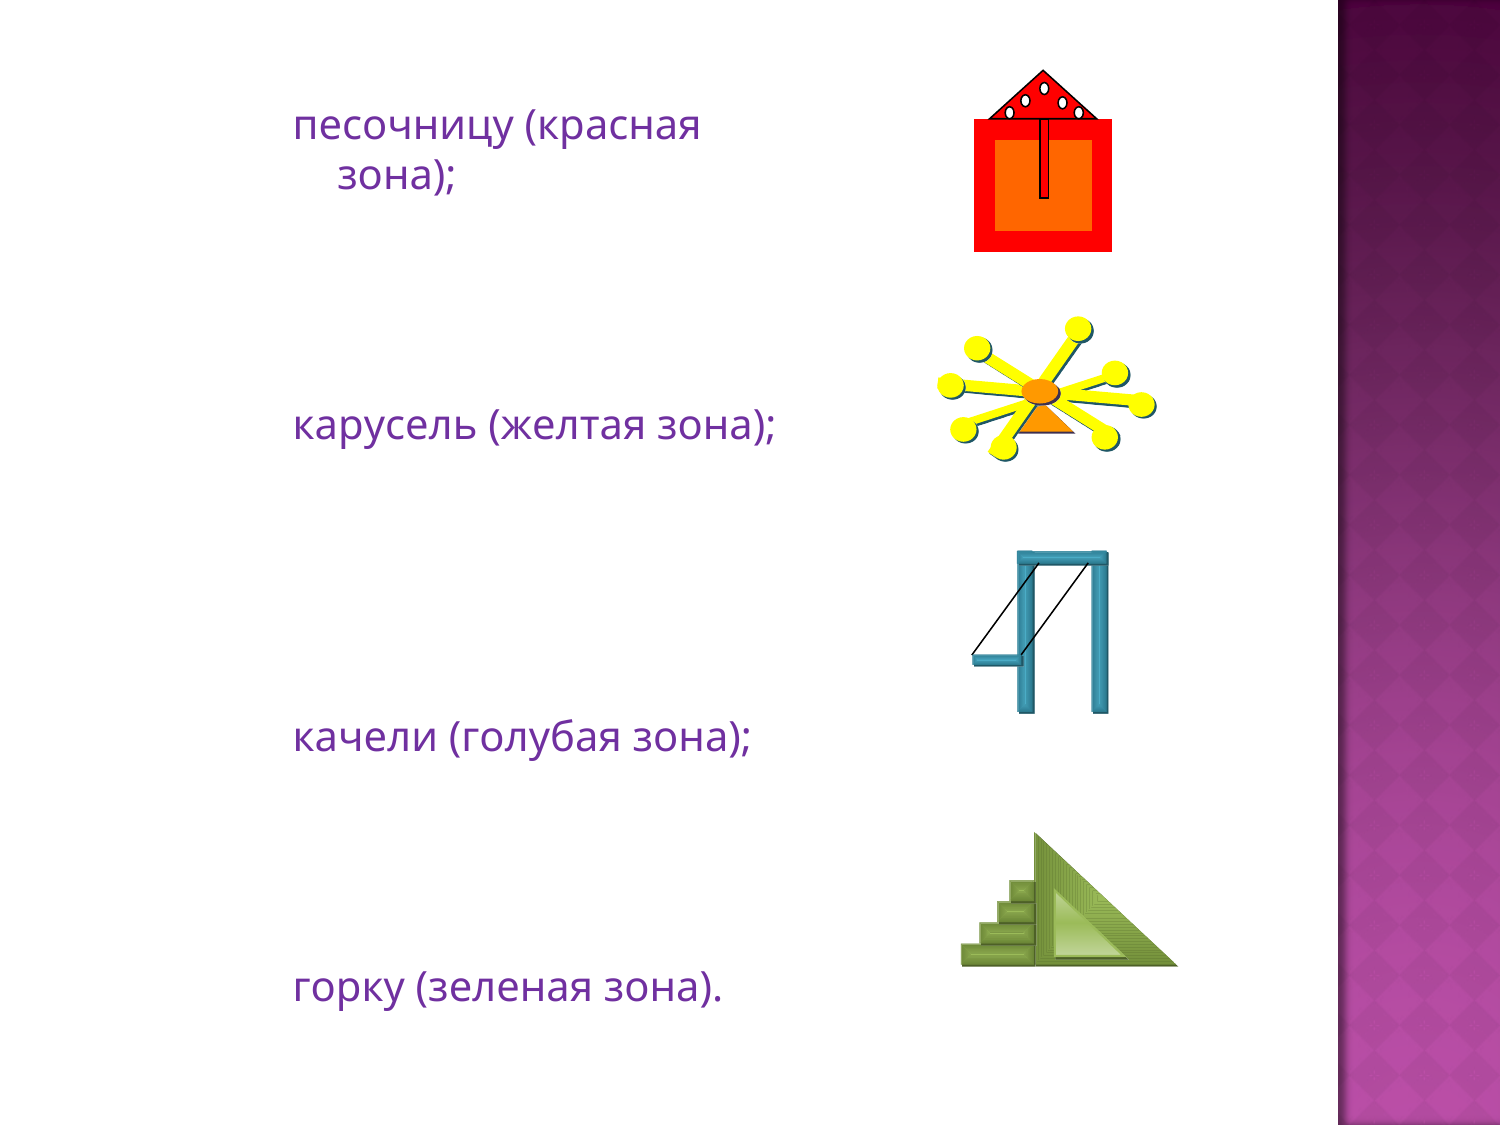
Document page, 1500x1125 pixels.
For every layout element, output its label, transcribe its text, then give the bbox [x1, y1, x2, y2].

text_box [1016, 550, 1107, 712]
text_box [960, 831, 1177, 965]
text_box [972, 574, 1033, 712]
text_box [937, 316, 1155, 460]
picture [1337, 0, 1500, 1125]
text_box песочницу (красная зона); карусель (желтая зона); качели (голубая зона); горку (зеленая зона). [277, 90, 824, 1028]
text_box [984, 70, 1103, 242]
